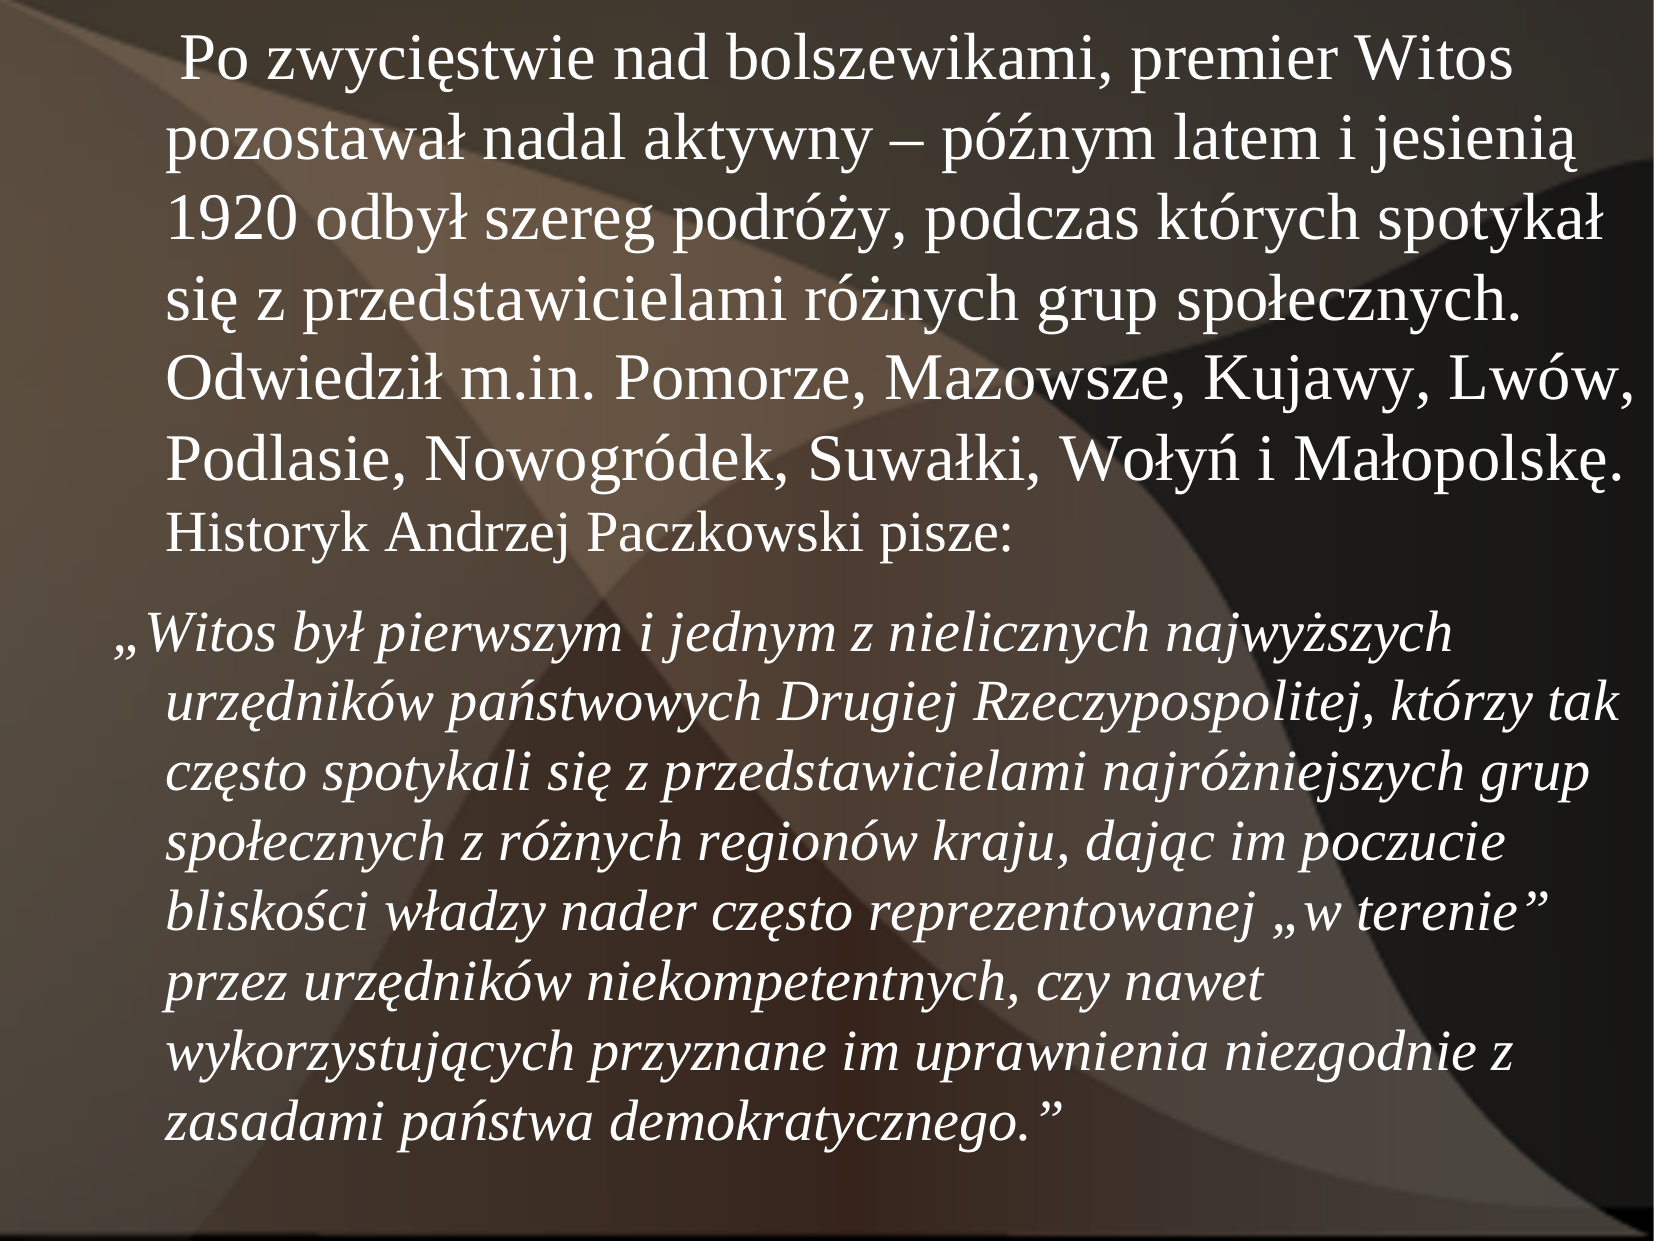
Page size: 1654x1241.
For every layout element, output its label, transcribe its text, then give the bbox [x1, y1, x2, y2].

list Po zwycięstwie nad bolszewikami, premier Witos pozostawał nadal aktywny – późnym latem i jesienią 1920 odbył szereg podróży, podczas których spotykał się z przedstawicielami różnych grup społecznych. Odwiedził m.in. Pomorze, Mazowsze, Kujawy, Lwów, Podlasie, Nowogródek, Suwałki, Wołyń i Małopolskę. Historyk Andrzej Paczkowski pisze: „Witos był pierwszym i jednym z nielicznych najwyższych urzędników państwowych Drugiej Rzeczypospolitej, którzy tak często spotykali się z przedstawicielami najróżniejszych grup społecznych z różnych regionów kraju, dając im poczucie bliskości władzy nader często reprezentowanej „w terenie” przez urzędników niekompetentnych, czy nawet wykorzystujących przyznane im uprawnienia niezgodnie z zasadami państwa demokratycznego.” [23, 12, 1654, 1241]
